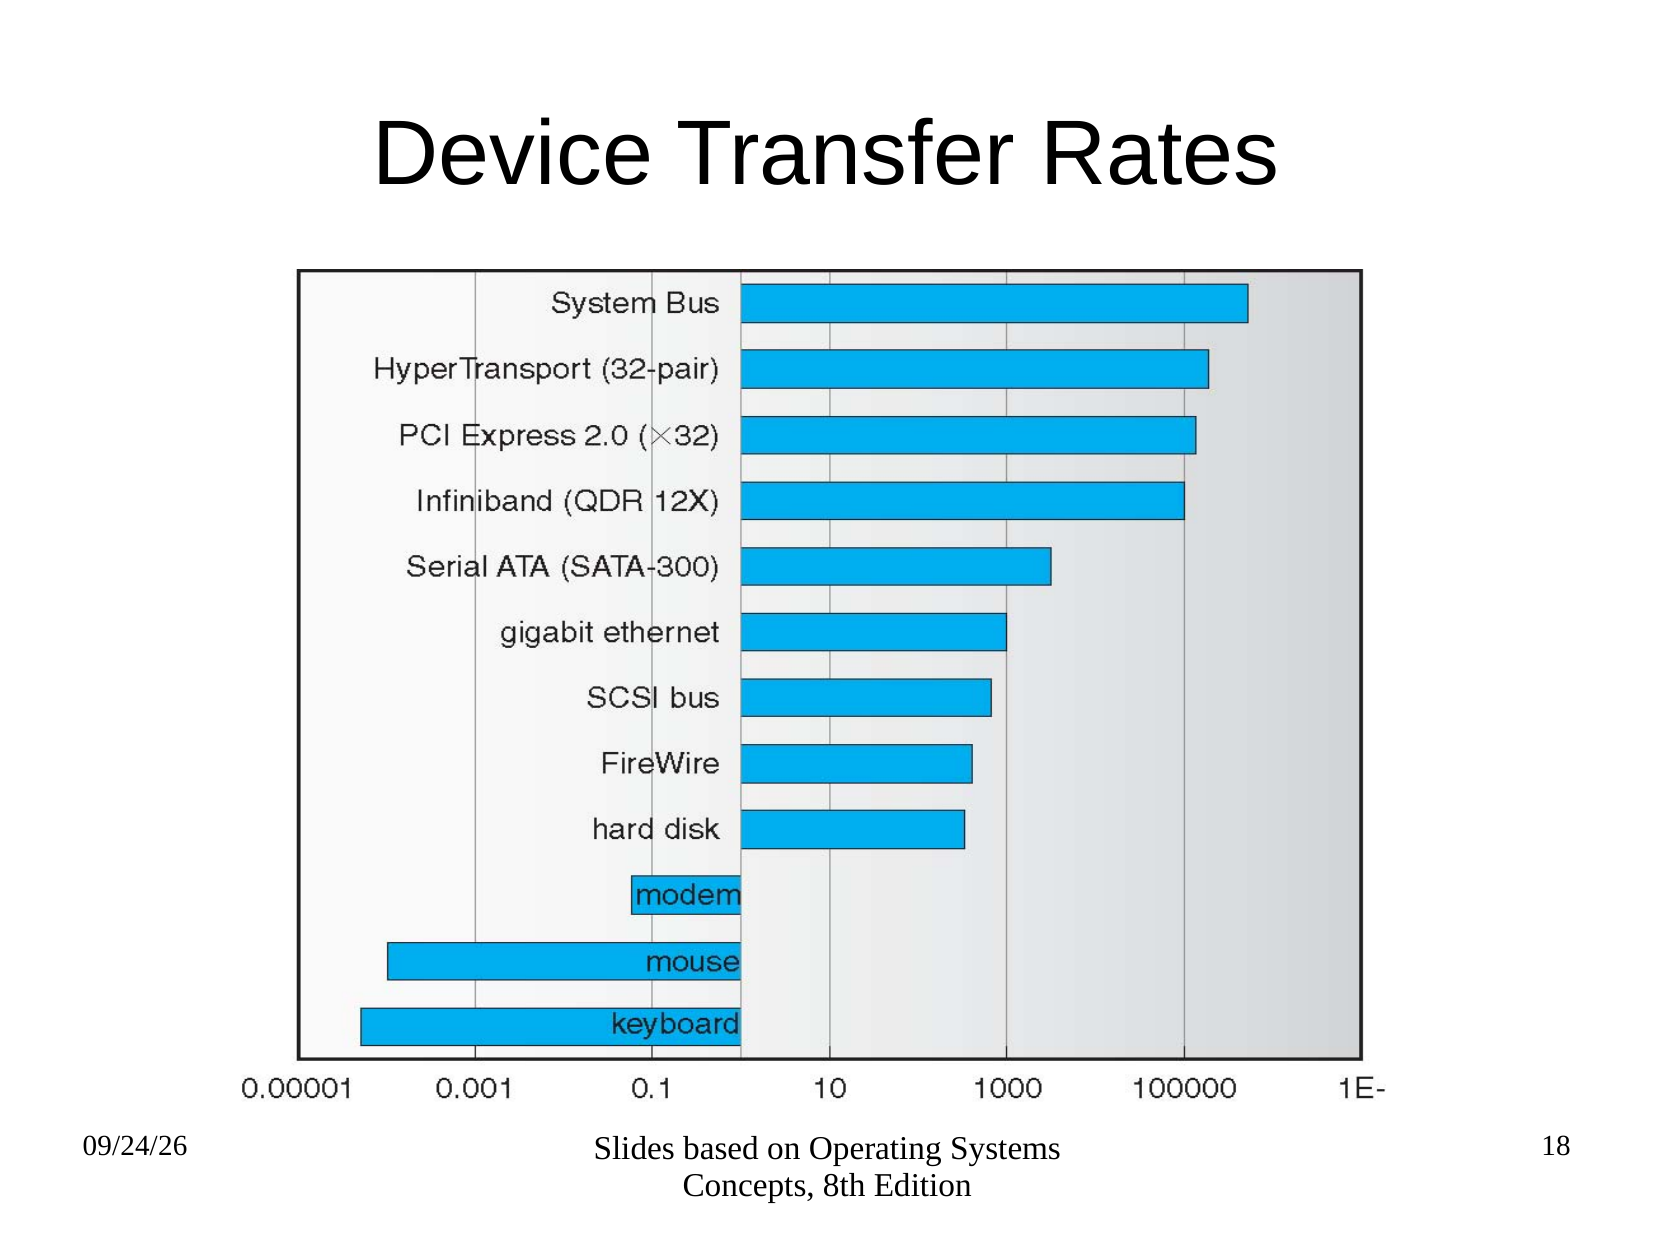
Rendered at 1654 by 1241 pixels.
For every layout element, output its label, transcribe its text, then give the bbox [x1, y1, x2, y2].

picture [241, 269, 1386, 1105]
title Device Transfer Rates [82, 49, 1571, 257]
